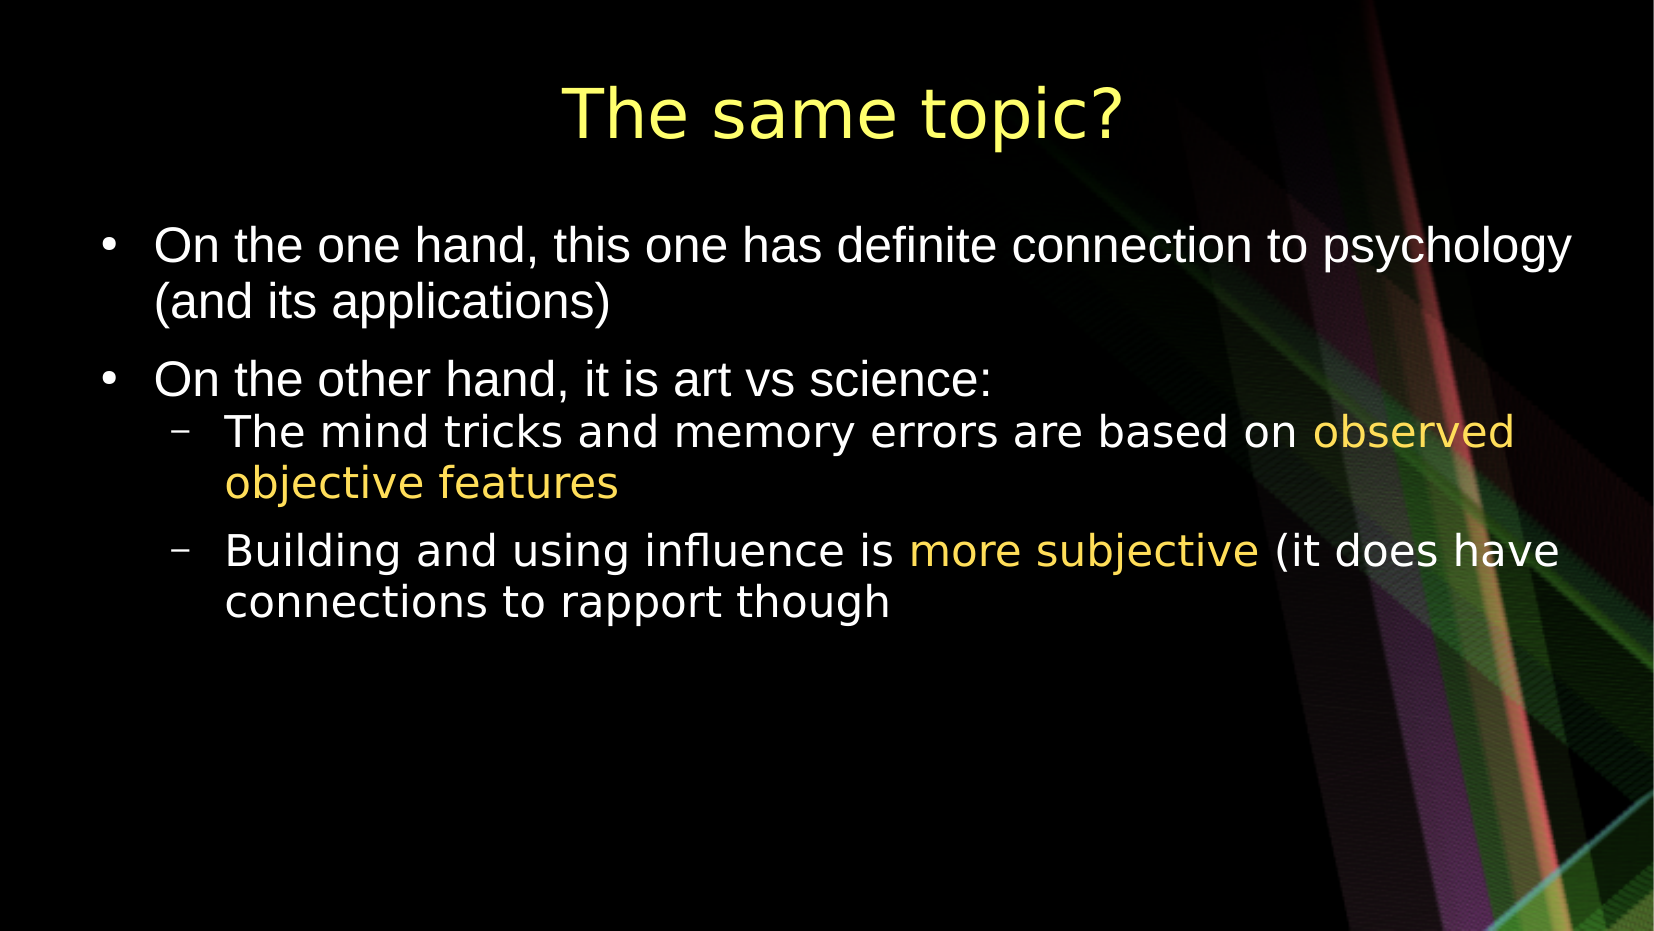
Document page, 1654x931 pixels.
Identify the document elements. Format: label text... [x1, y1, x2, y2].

list On the one hand, this one has definite connection to psychology (and its applications) On the other hand, it is art vs science: The mind tricks and memory errors are based on observed objective features Building and using influence is more subjective (it does have connections to rapport though [82, 217, 1607, 898]
title The same topic? [82, 37, 1607, 193]
picture [0, 0, 1654, 931]
